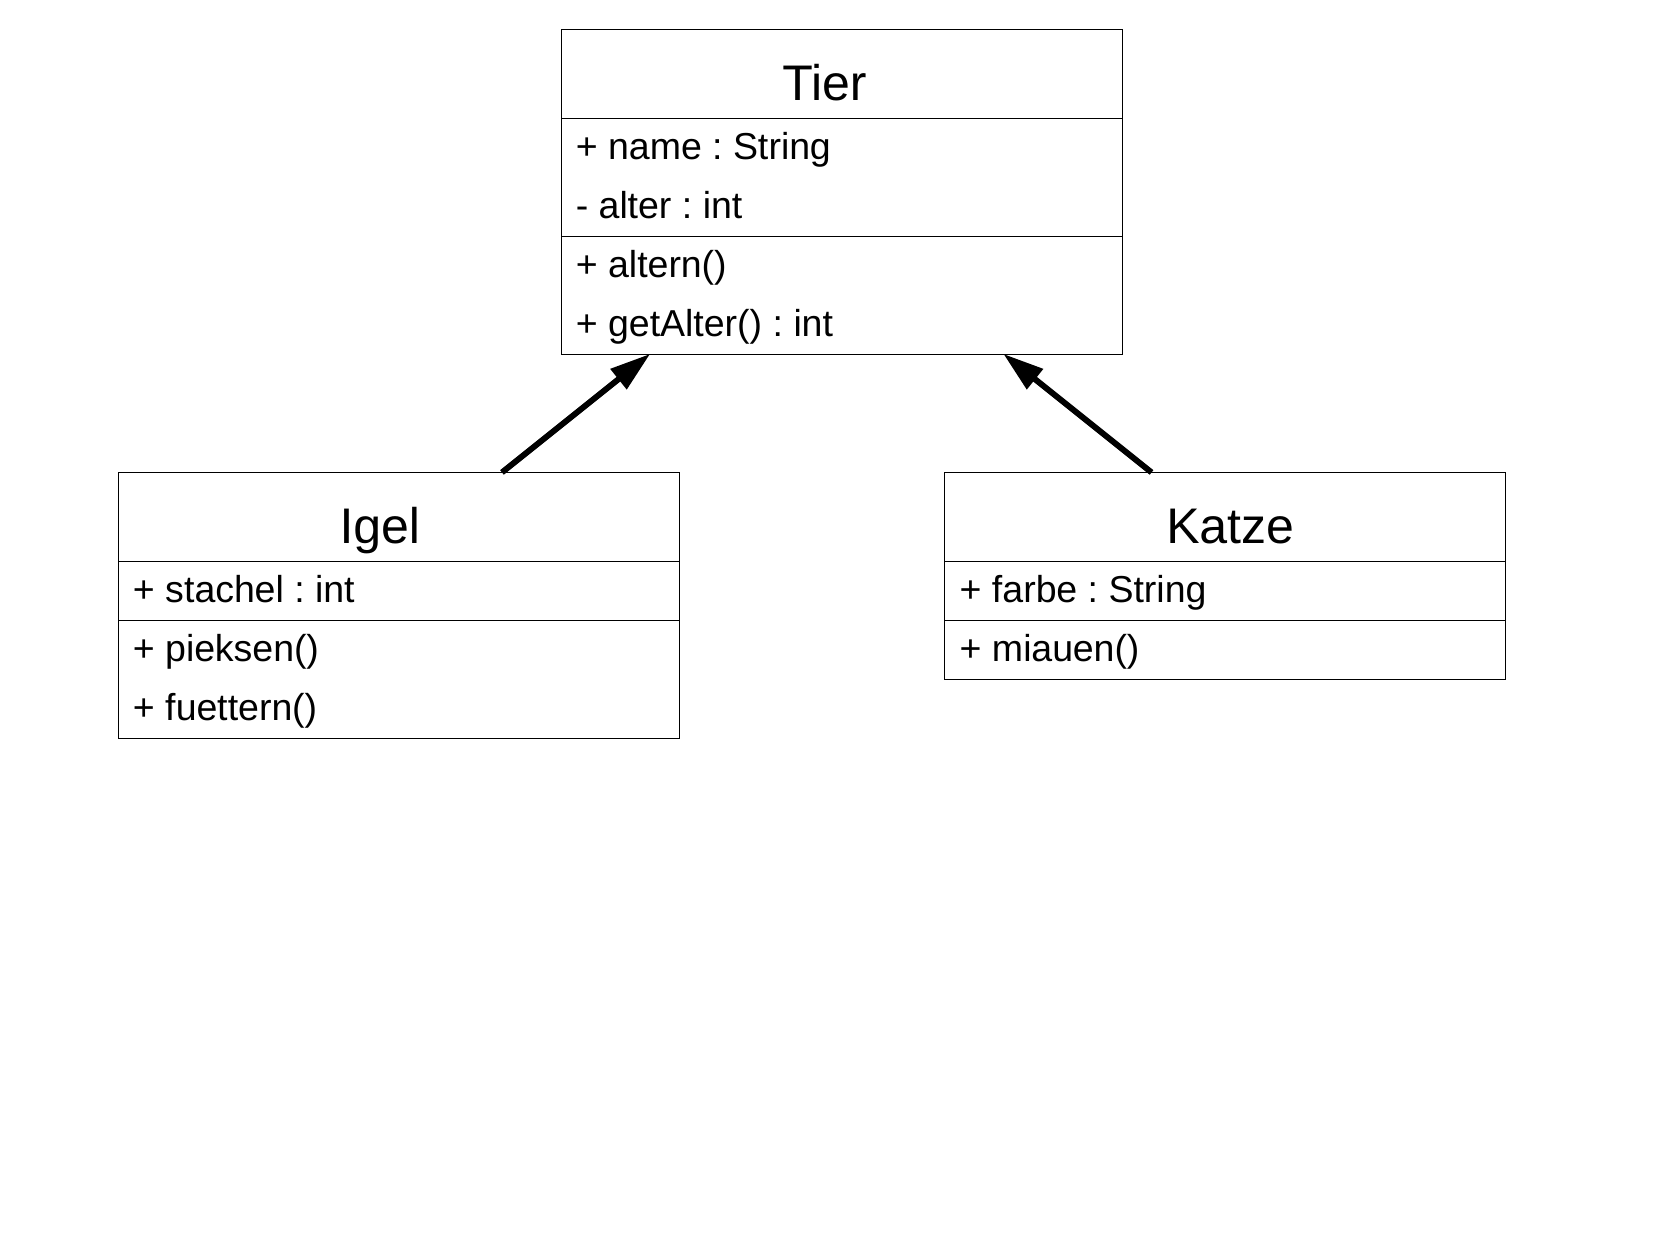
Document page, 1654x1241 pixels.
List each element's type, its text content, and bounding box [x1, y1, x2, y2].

text_box + getAlter() : int [561, 296, 1123, 355]
text_box + name : String [561, 118, 1123, 177]
text_box + pieksen() [118, 621, 680, 679]
text_box + stachel : int [118, 561, 680, 621]
text_box [118, 472, 680, 561]
text_box Igel [324, 490, 473, 561]
text_box - alter : int [561, 177, 1123, 237]
text_box Tier [767, 47, 916, 118]
text_box + miauen() [944, 620, 1506, 680]
text_box + altern() [561, 237, 1123, 296]
text_box [561, 29, 1123, 118]
text_box + fuettern() [118, 679, 680, 739]
text_box + farbe : String [944, 561, 1506, 620]
text_box Katze [1151, 490, 1359, 561]
text_box [944, 472, 1506, 561]
